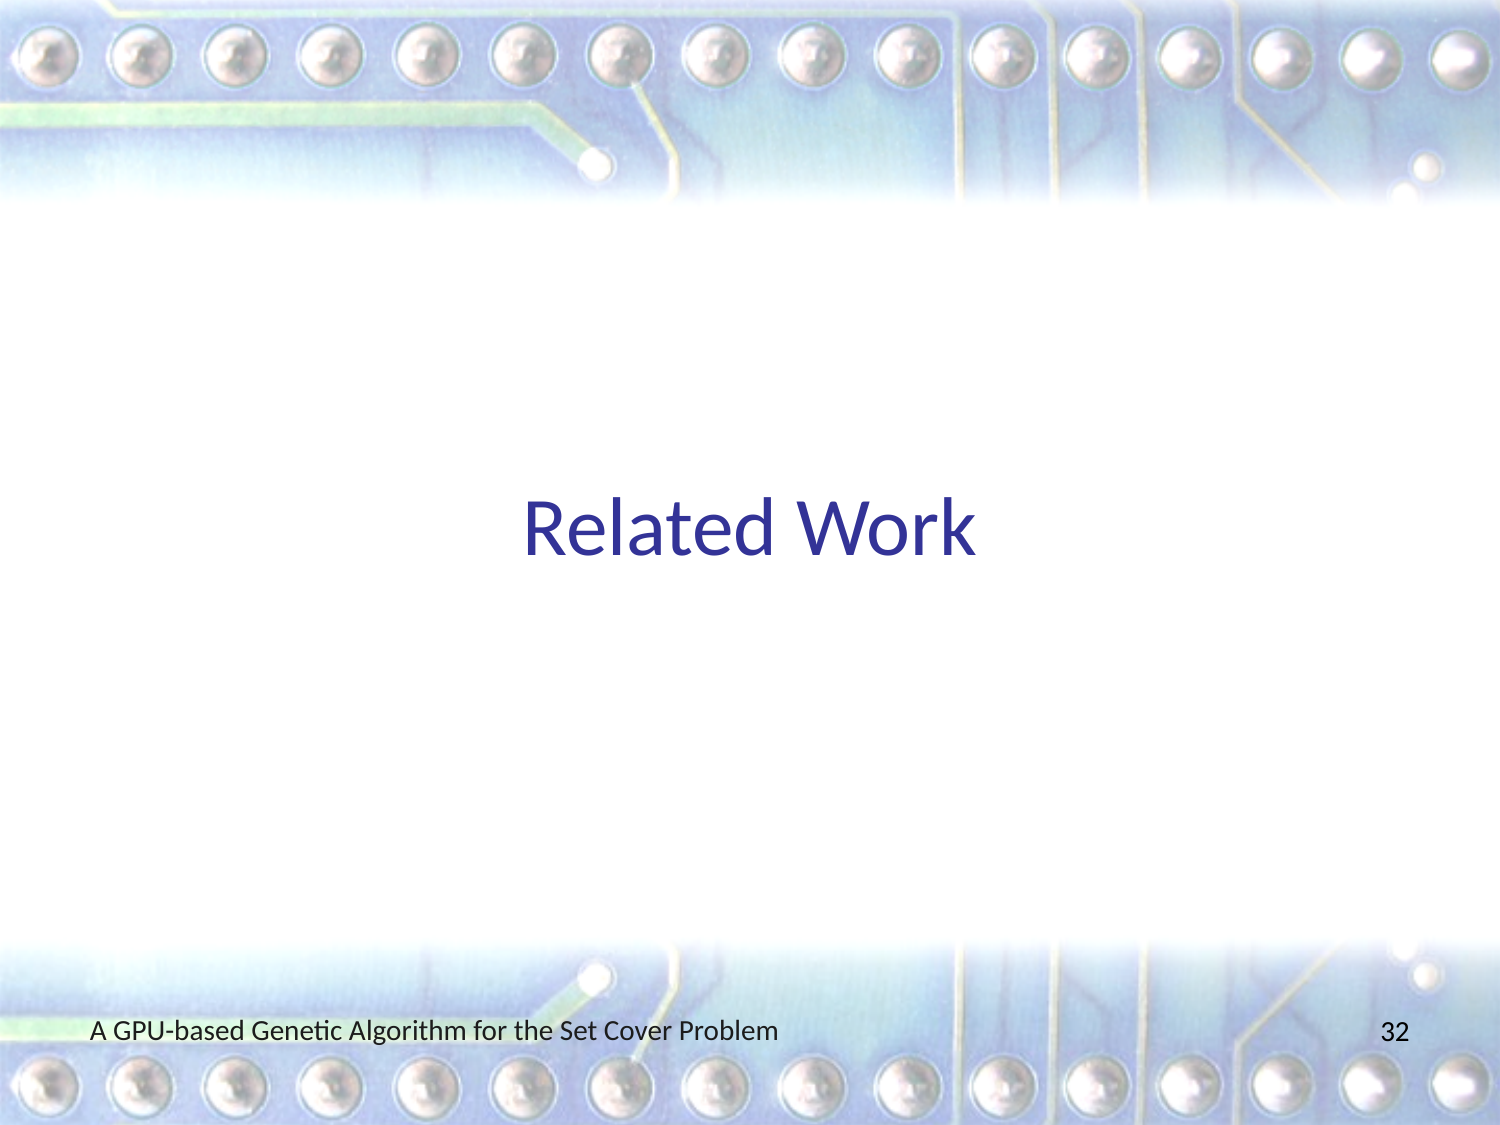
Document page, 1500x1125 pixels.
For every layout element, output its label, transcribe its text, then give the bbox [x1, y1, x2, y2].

slide_number A GPU-based Genetic Algorithm for the Set Cover Problem [74, 979, 1113, 1055]
picture [0, 0, 1500, 261]
picture [0, 884, 1500, 1125]
title Related Work [75, 470, 1425, 575]
